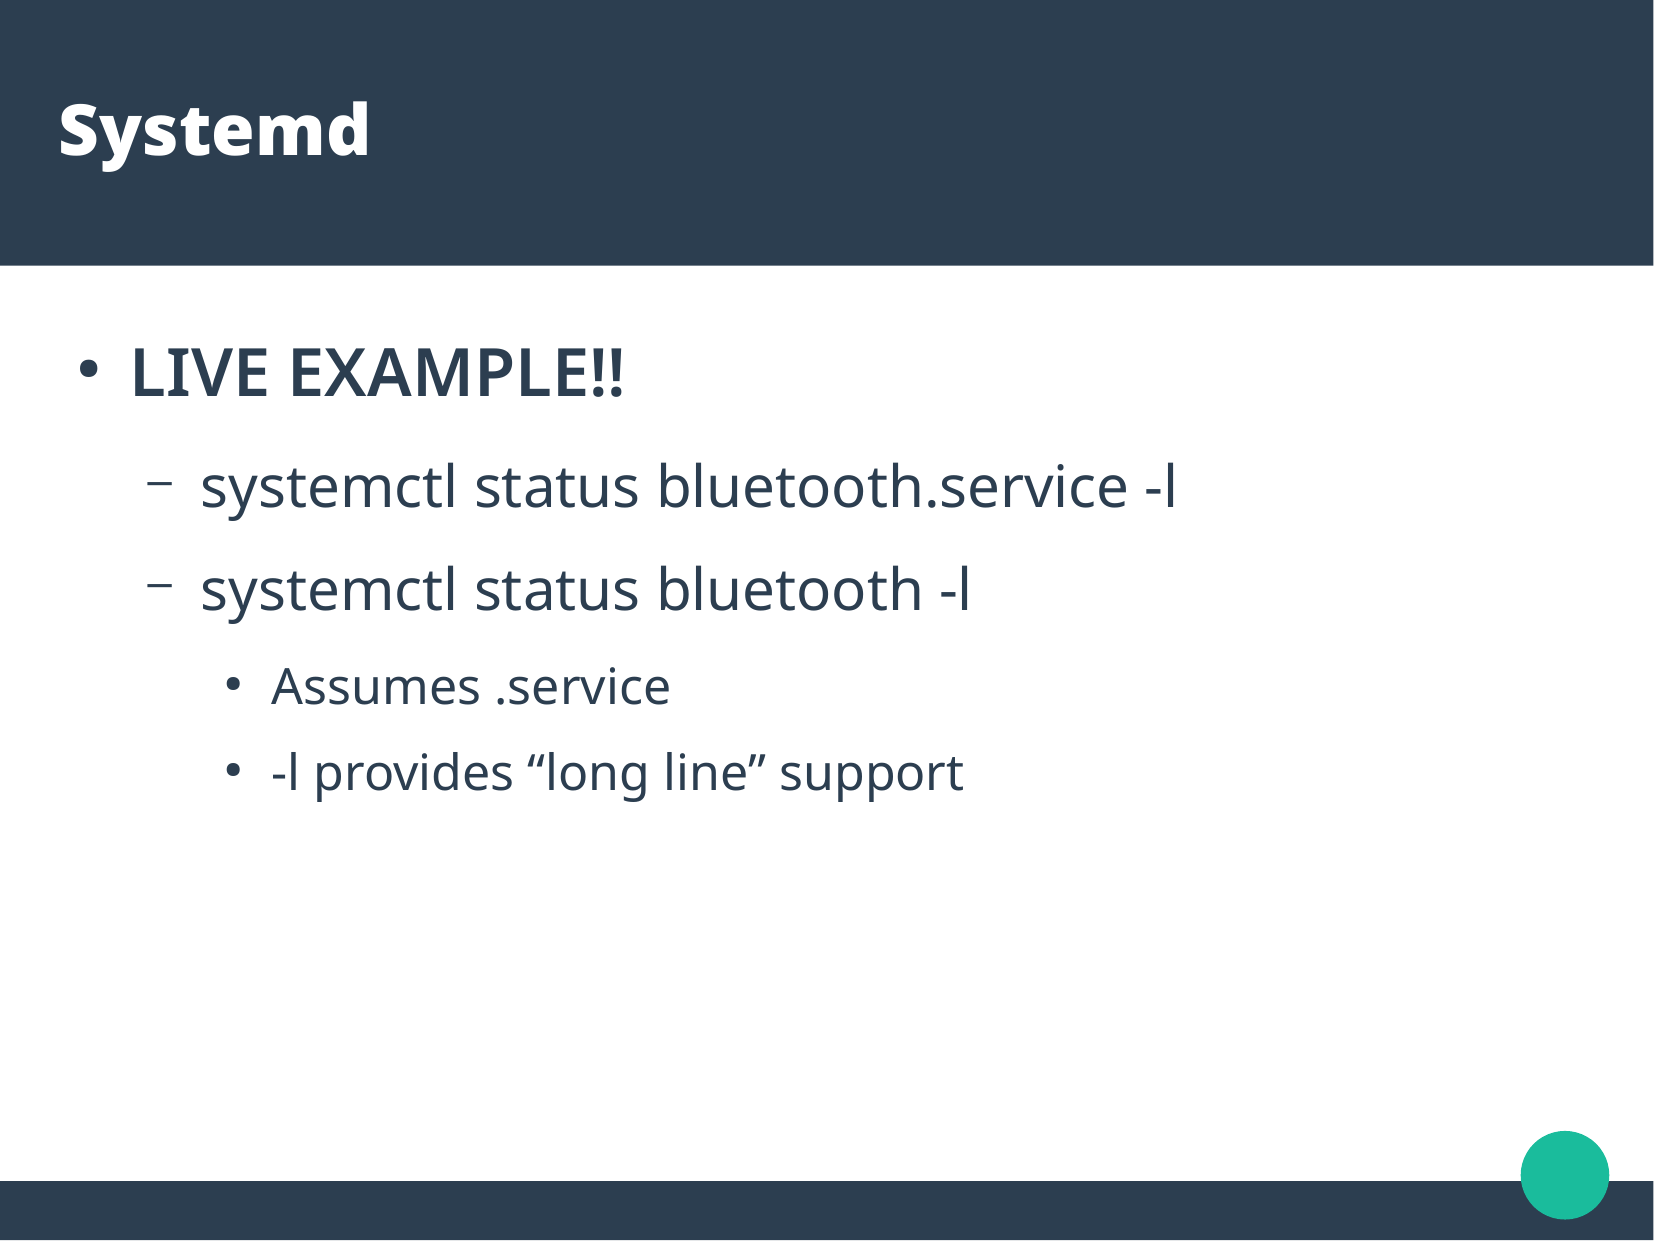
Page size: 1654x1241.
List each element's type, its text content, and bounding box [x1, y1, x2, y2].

list LIVE EXAMPLE!! systemctl status bluetooth.service -l systemctl status bluetooth -l Assumes .service -l provides “long line” support [59, 324, 1595, 1152]
title Systemd [59, 49, 1595, 207]
